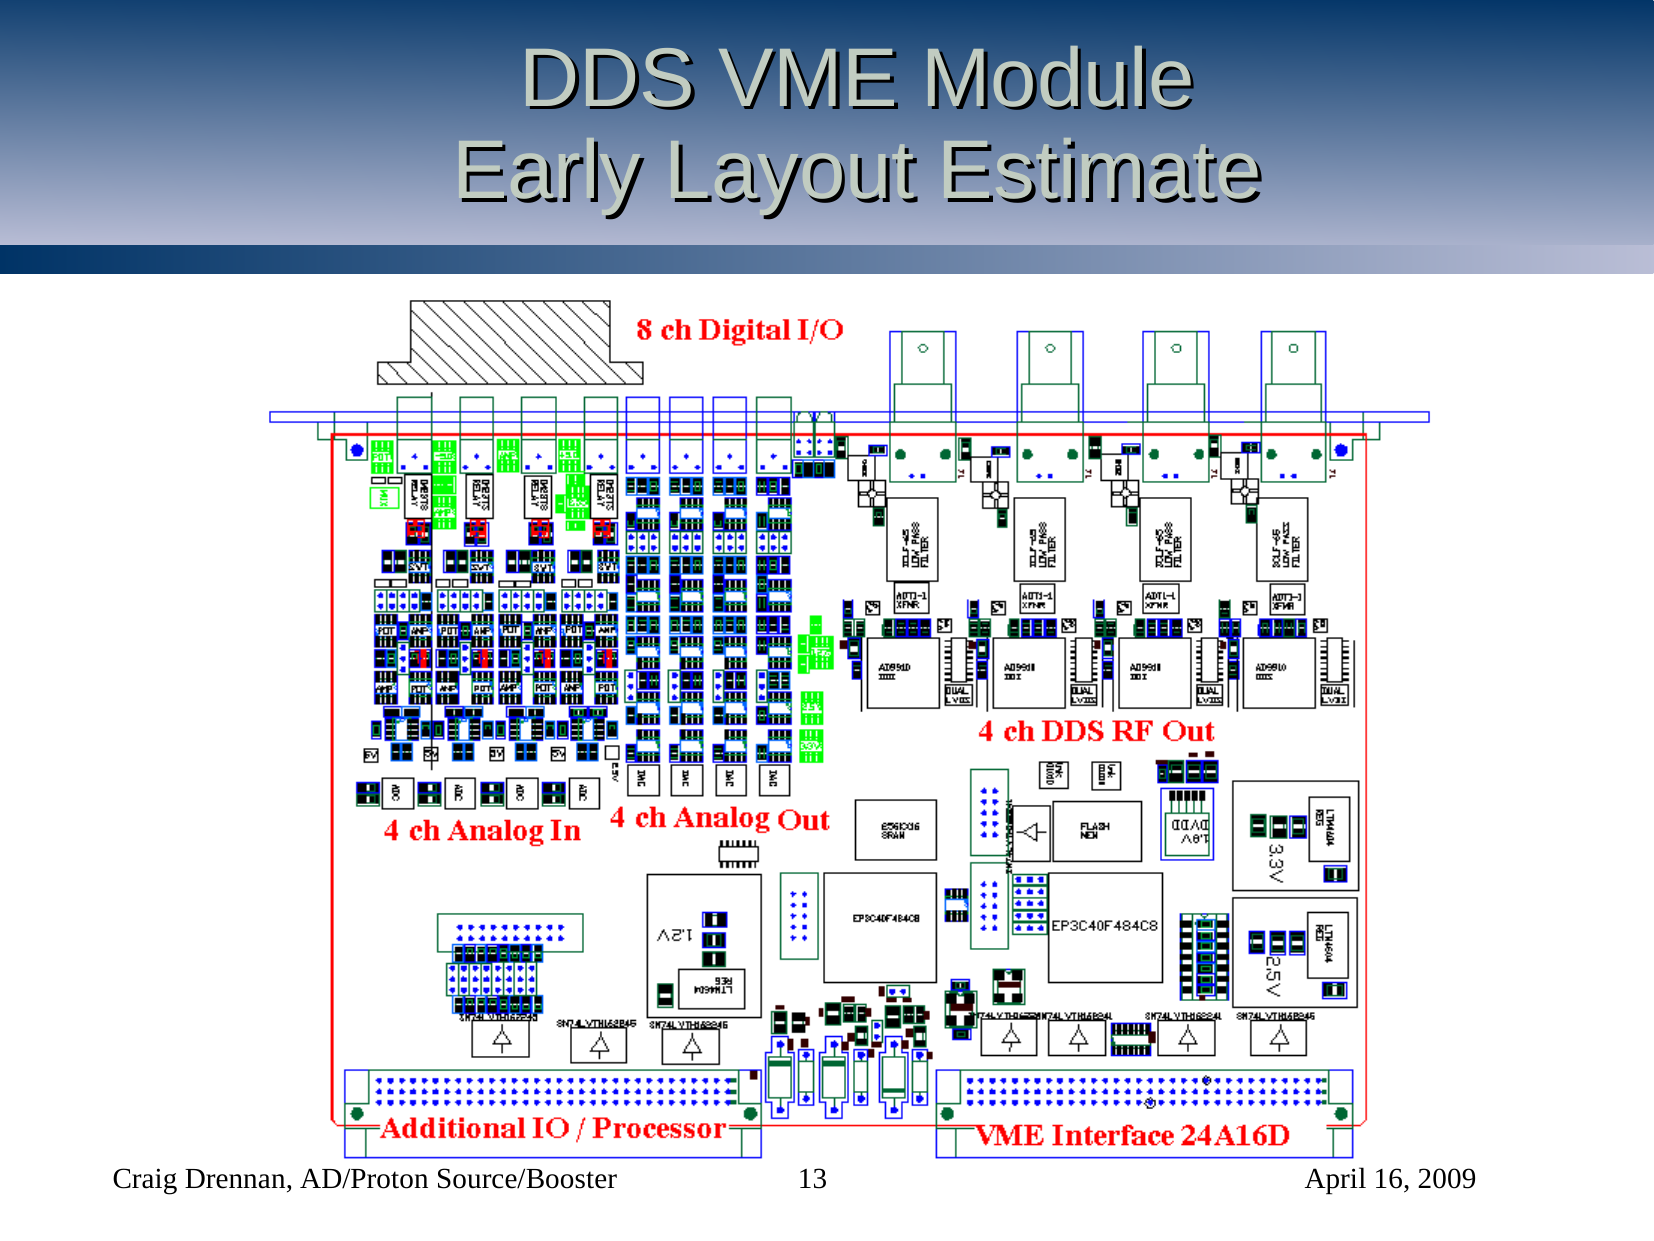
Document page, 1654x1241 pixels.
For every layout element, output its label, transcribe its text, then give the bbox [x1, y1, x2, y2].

title DDS VME Module Early Layout Estimate [121, 20, 1534, 228]
picture [262, 299, 1463, 1163]
